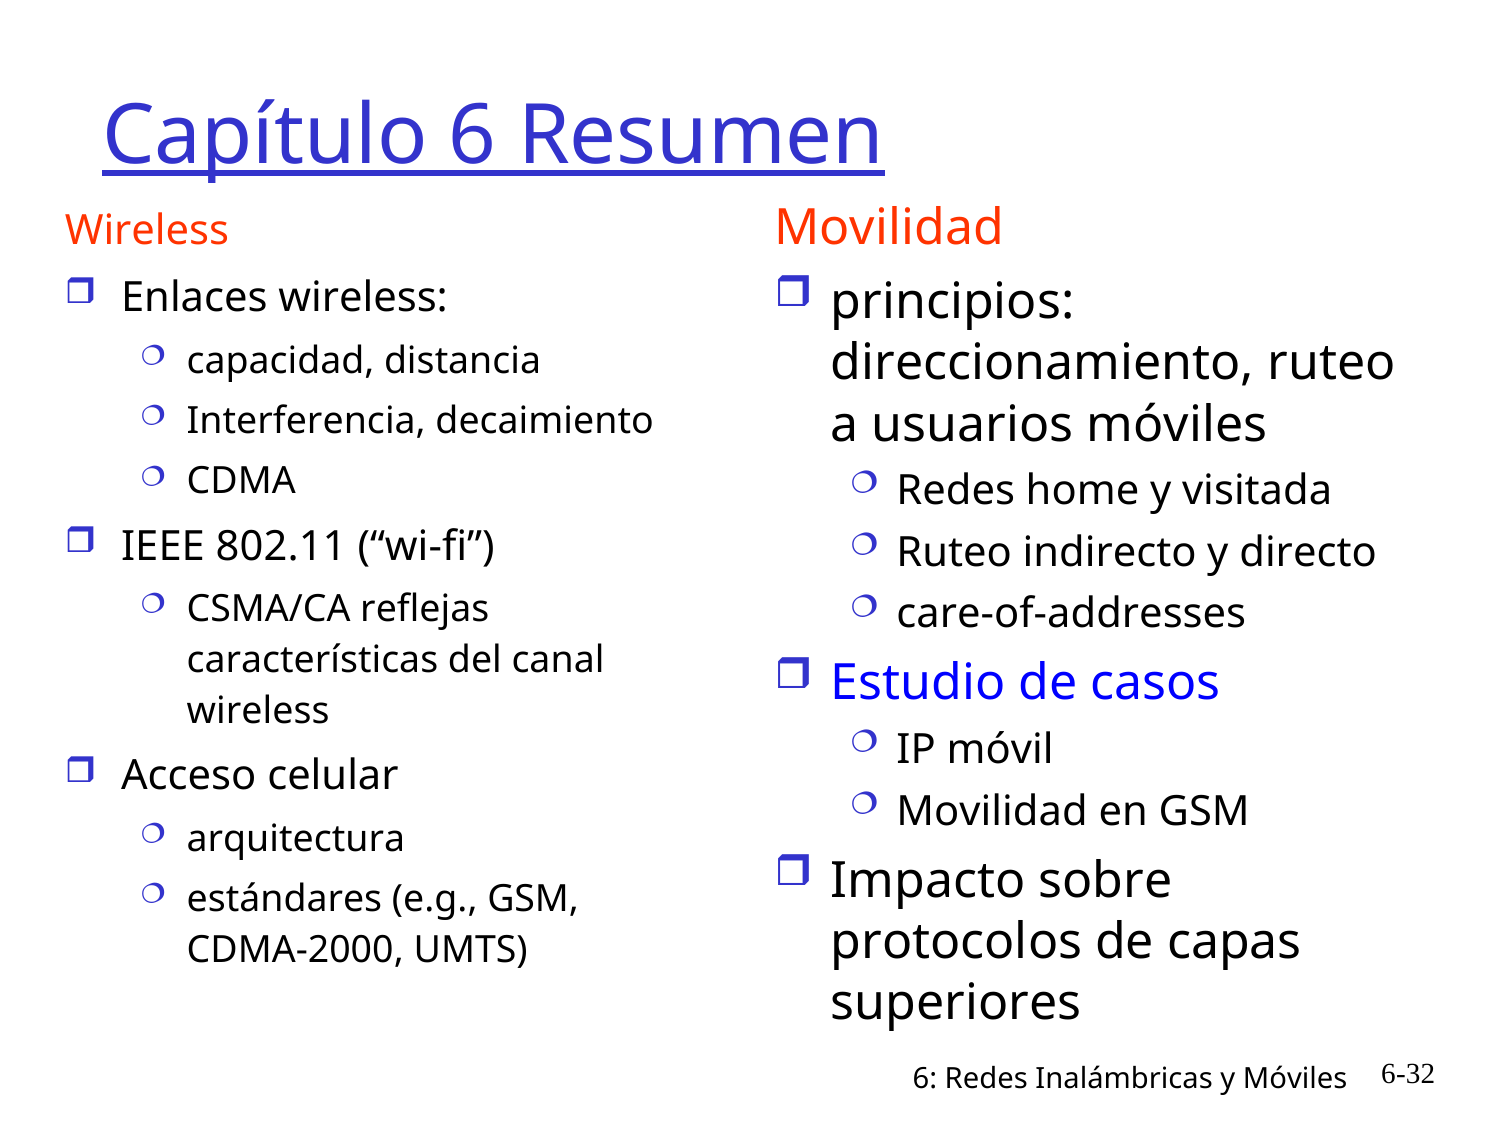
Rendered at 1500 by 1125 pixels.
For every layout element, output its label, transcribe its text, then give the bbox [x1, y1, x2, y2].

list Wireless Enlaces wireless: capacidad, distancia Interferencia, decaimiento CDMA IEEE 802.11 (“wi-fi”) CSMA/CA reflejas características del canal wireless Acceso celular arquitectura estándares (e.g., GSM, CDMA-2000, UMTS) [50, 191, 676, 955]
list Movilidad principios: direccionamiento, ruteo a usuarios móviles Redes home y visitada Ruteo indirecto y directo care-of-addresses Estudio de casos IP móvil Movilidad en GSM Impacto sobre protocolos de capas superiores [759, 187, 1426, 1058]
title Capítulo 6 Resumen [87, 37, 1363, 225]
